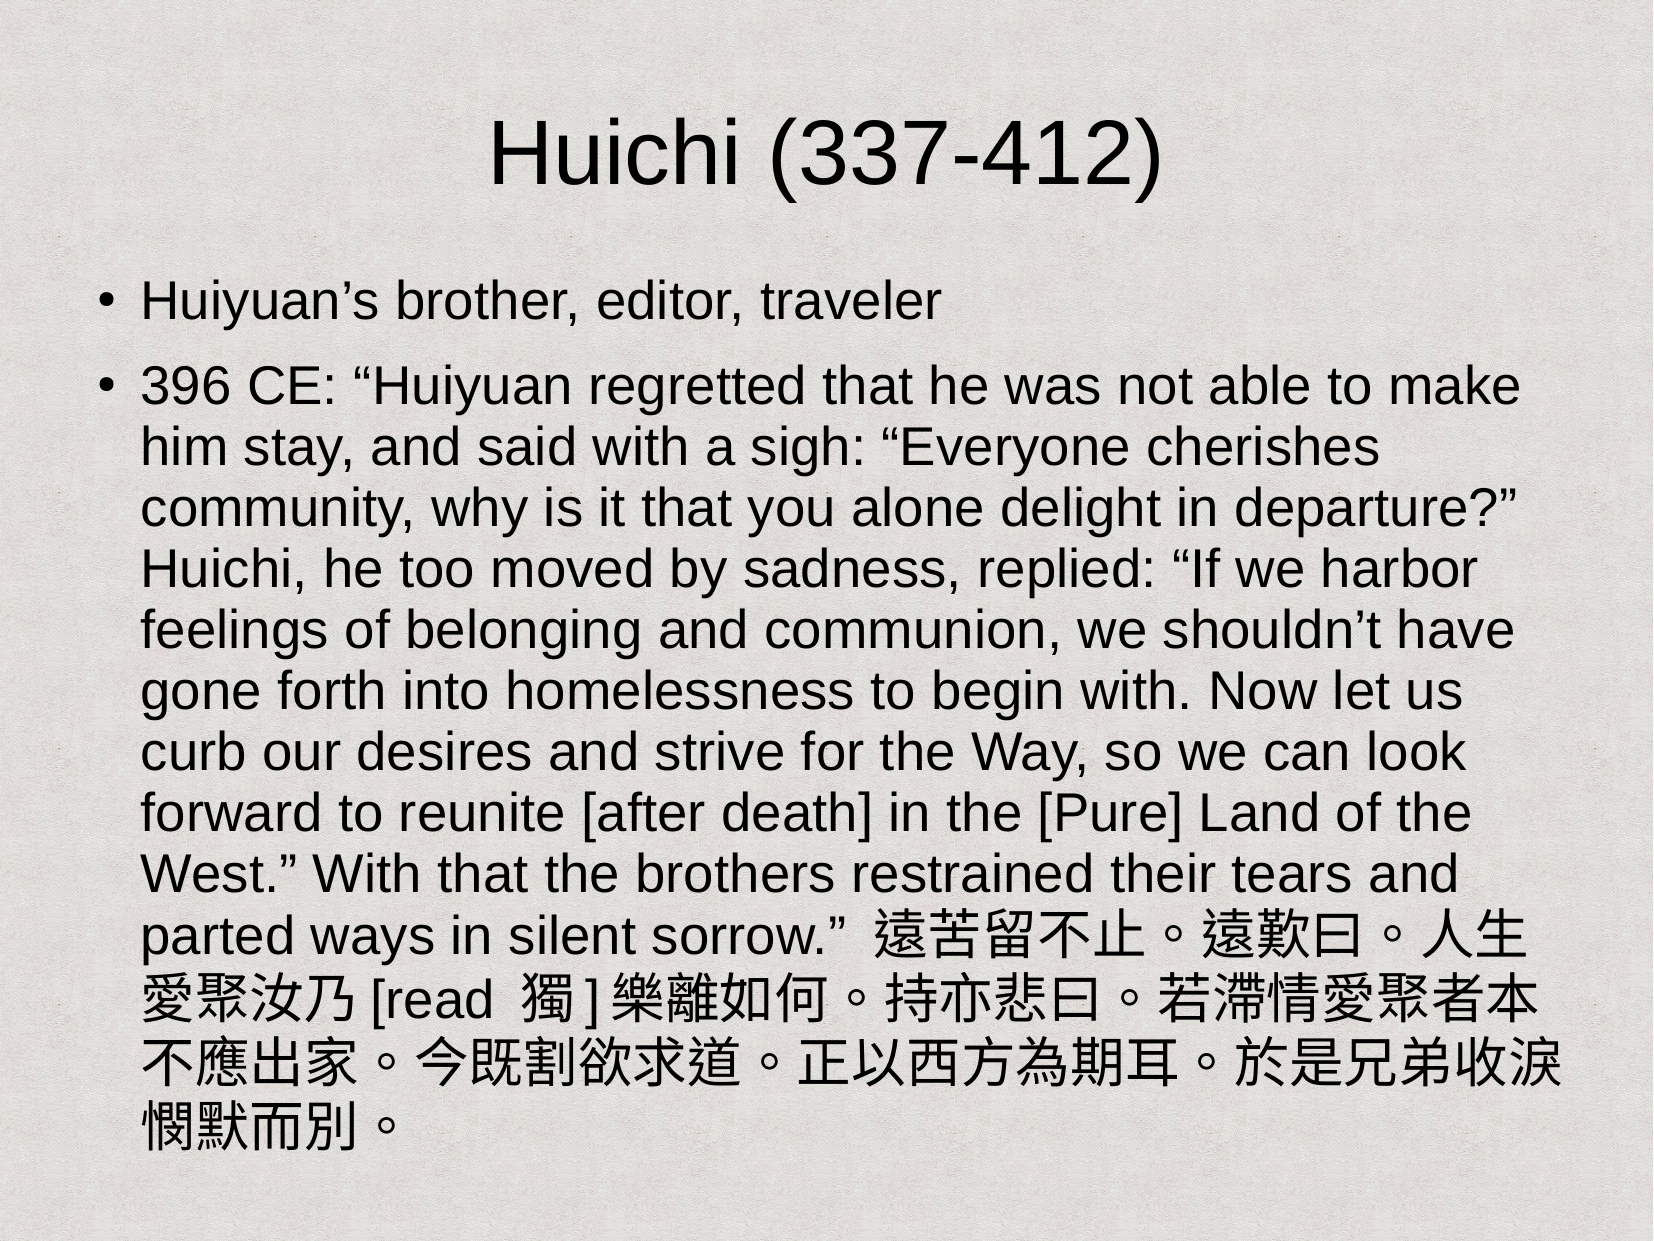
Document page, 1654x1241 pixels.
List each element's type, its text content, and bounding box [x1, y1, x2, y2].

list Huiyuan’s brother, editor, traveler 396 CE: “Huiyuan regretted that he was not able to make him stay, and said with a sigh: “Everyone cherishes community, why is it that you alone delight in departure?” Huichi, he too moved by sadness, replied: “If we harbor feelings of belonging and communion, we shouldn’t have gone forth into homelessness to begin with. Now let us curb our desires and strive for the Way, so we can look forward to reunite [after death] in the [Pure] Land of the West.” With that the brothers restrained their tears and parted ways in silent sorrow.” 遠苦留不止。遠歎曰。人生愛聚汝乃[read 獨]樂離如何。持亦悲曰。若滯情愛聚者本不應出家。今既割欲求道。正以西方為期耳。於是兄弟收淚憫默而別。 [82, 269, 1571, 1170]
title Huichi (337-412) [82, 49, 1571, 257]
picture [0, 0, 1654, 1241]
